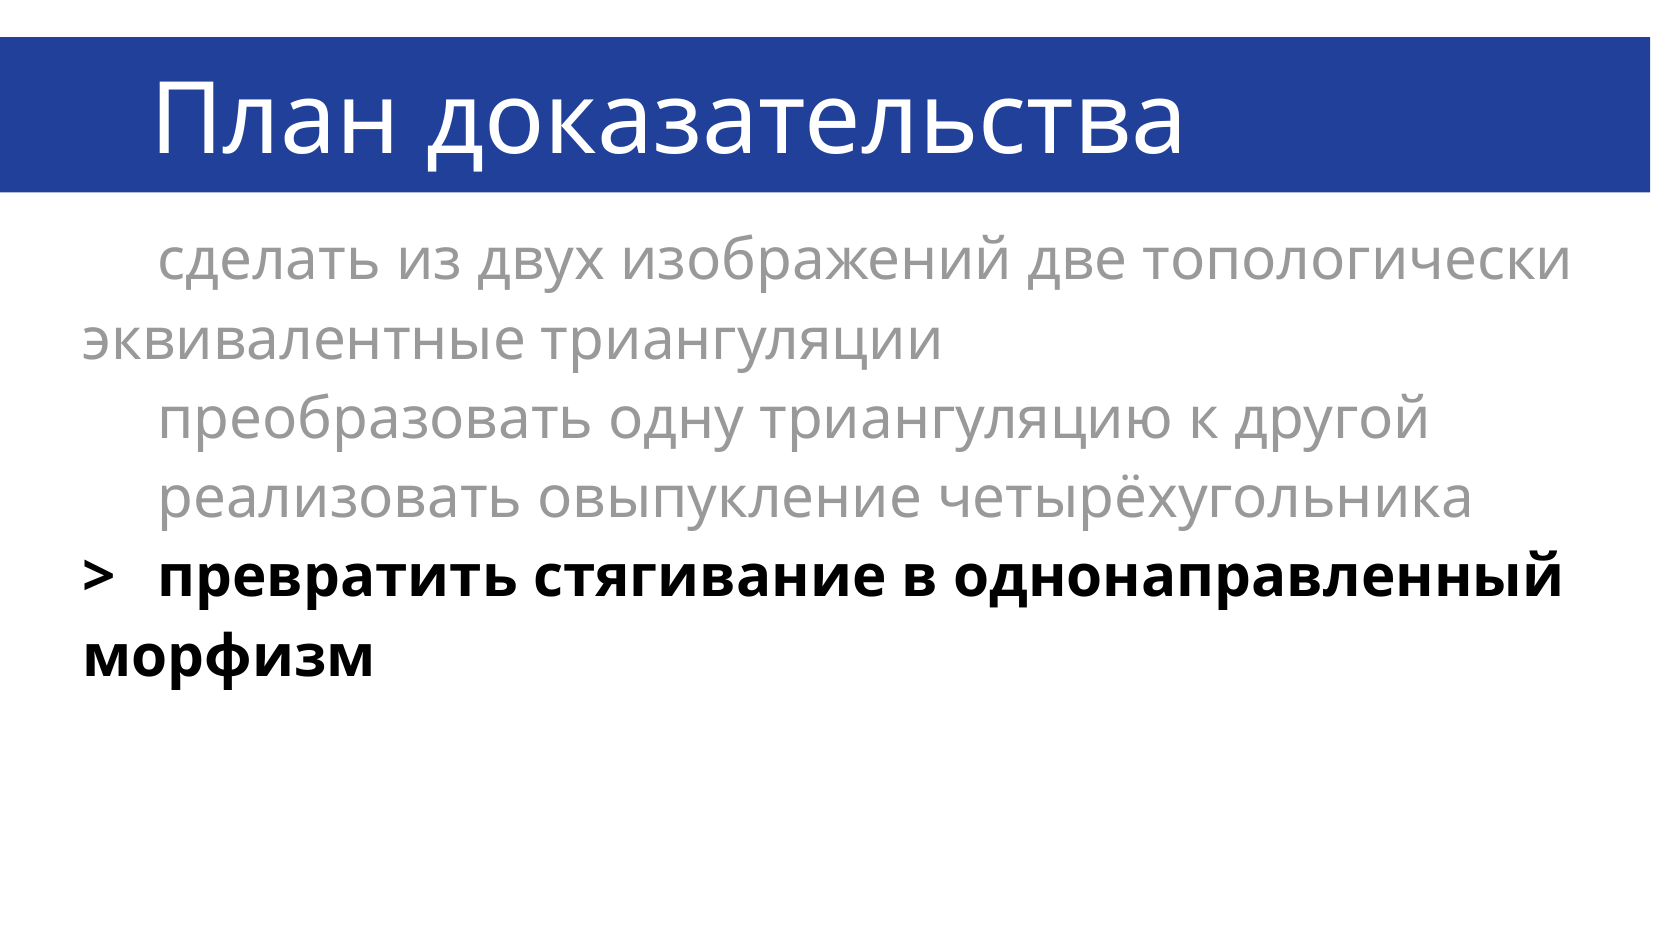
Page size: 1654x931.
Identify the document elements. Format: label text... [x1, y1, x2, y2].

title План доказательства [0, 37, 1651, 193]
subtitle сделать из двух изображений две топологически эквивалентные триангуляции преобразовать одну триангуляцию к другой реализовать овыпукление четырёхугольника > превратить стягивание в однонаправленный морфизм [82, 217, 1576, 773]
